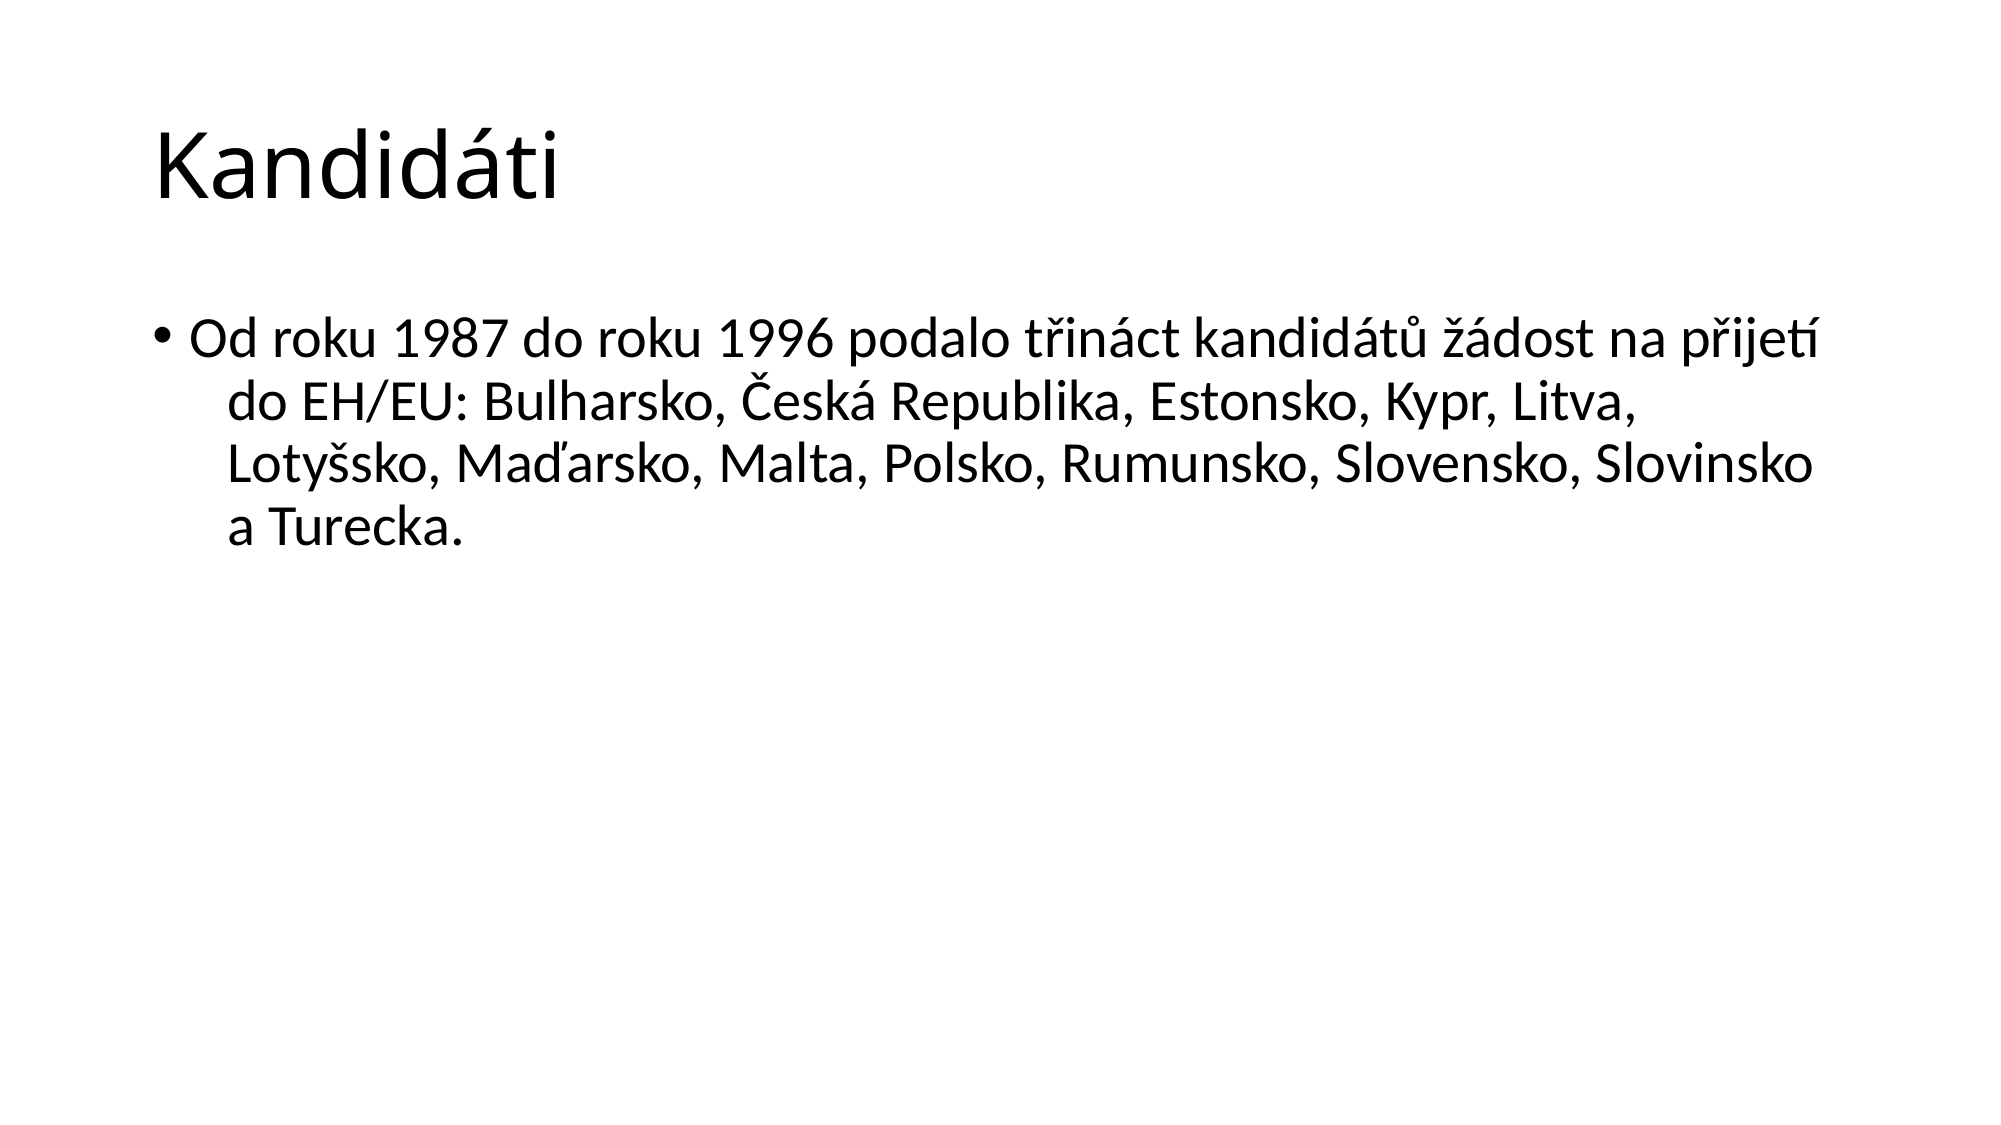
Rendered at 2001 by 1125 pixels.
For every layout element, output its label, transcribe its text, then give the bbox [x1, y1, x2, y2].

list Od roku 1987 do roku 1996 podalo třináct kandidátů žádost na přijetí do EH/EU: Bulharsko, Česká Republika, Estonsko, Kypr, Litva, Lotyšsko, Maďarsko, Malta, Polsko, Rumunsko, Slovensko, Slovinsko a Turecka. [137, 299, 1863, 1014]
title Kandidáti [137, 59, 1863, 278]
